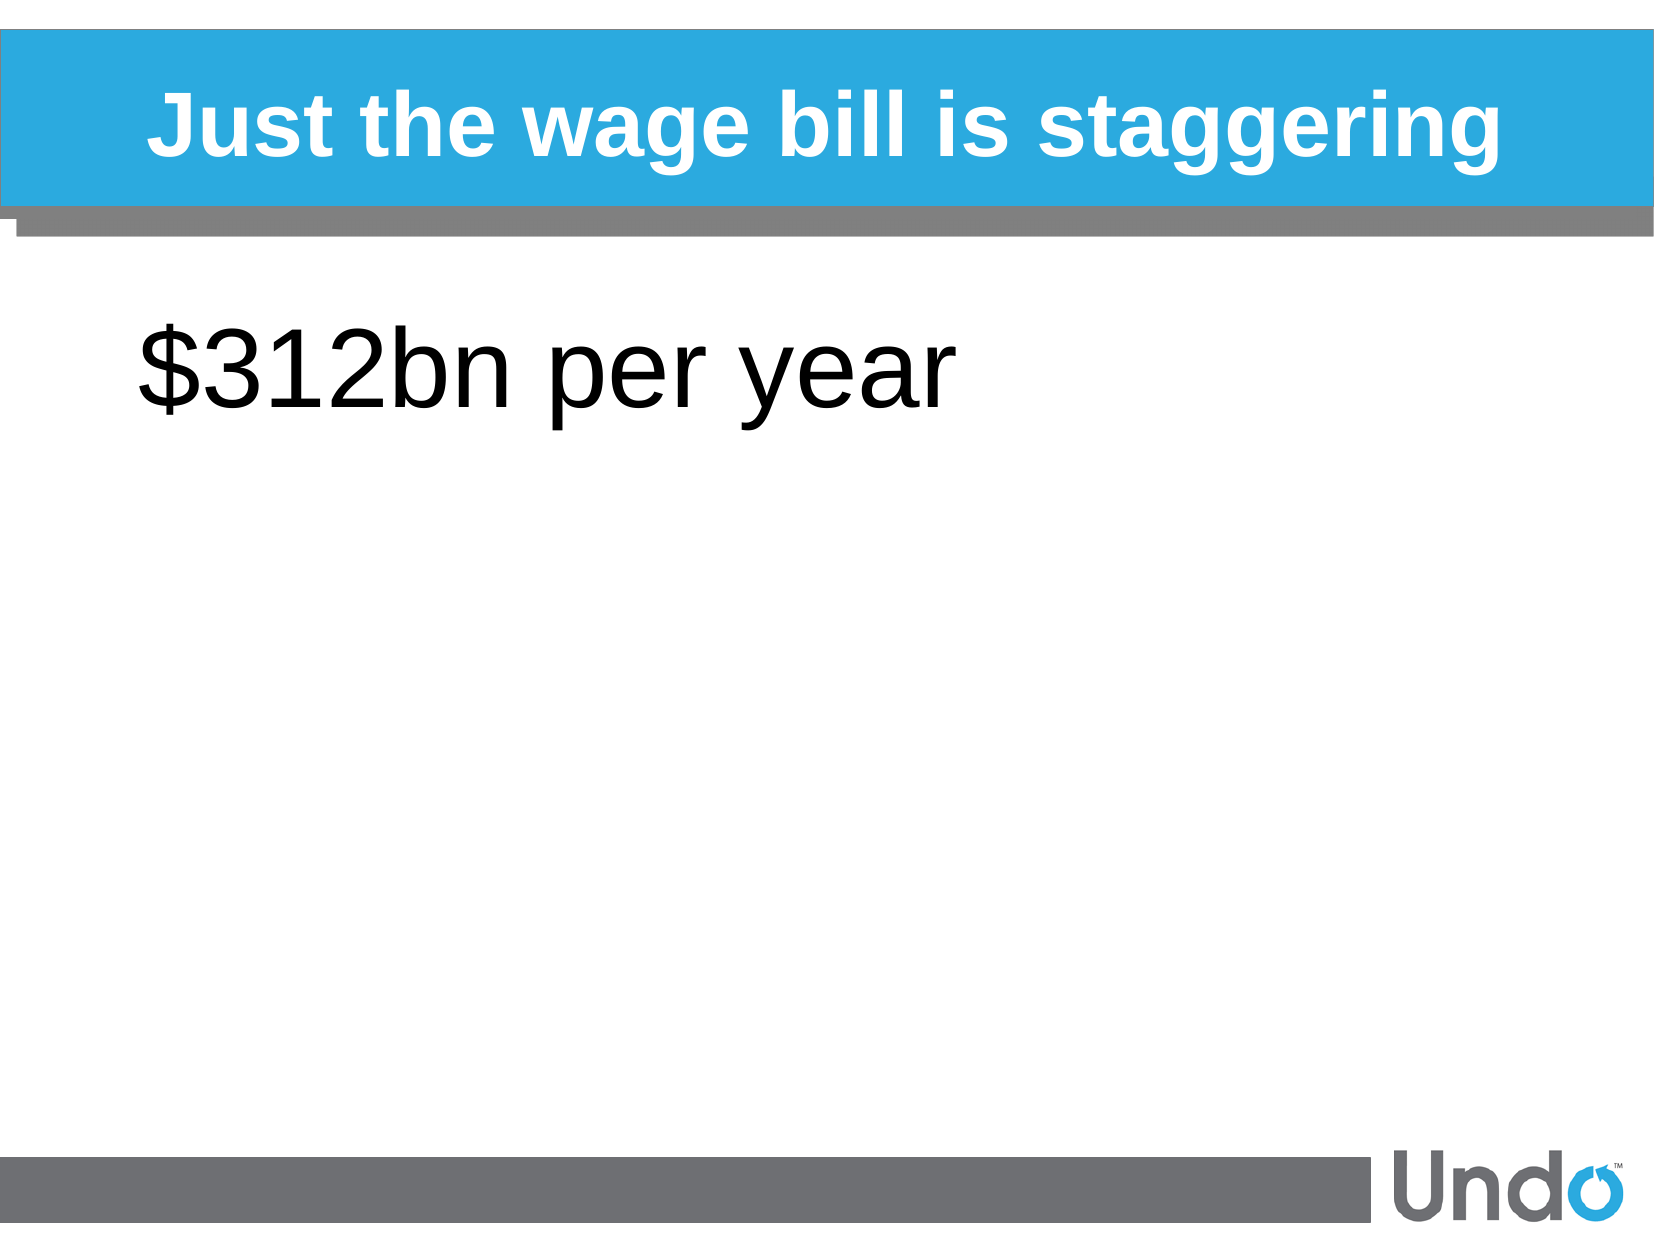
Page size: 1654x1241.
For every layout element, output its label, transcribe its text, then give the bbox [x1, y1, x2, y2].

picture [1571, 1150, 1624, 1223]
list $312bn per year [82, 290, 1571, 1241]
title Just the wage bill is staggering [82, 14, 1571, 221]
